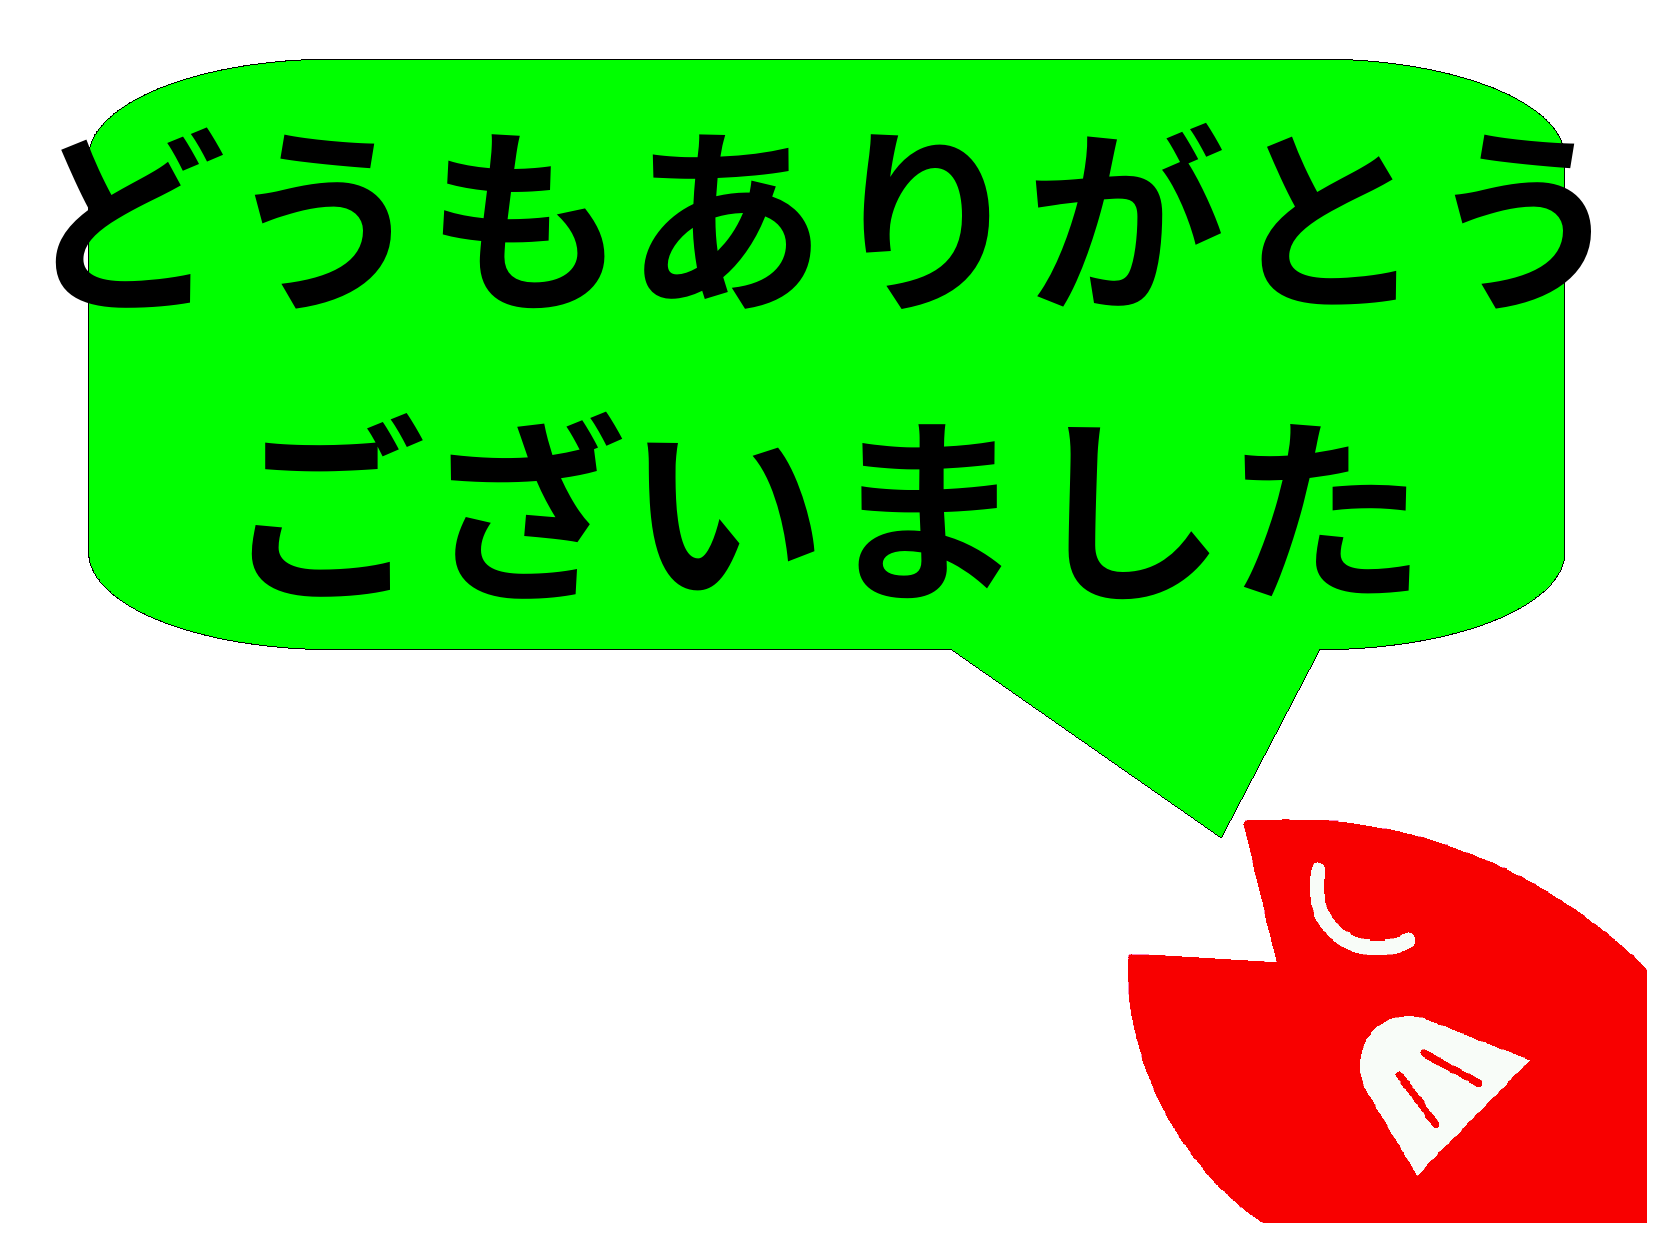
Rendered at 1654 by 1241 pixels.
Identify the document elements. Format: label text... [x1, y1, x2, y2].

text_box どうもありがとう ございました [88, 59, 1565, 797]
picture [1092, 797, 1647, 1223]
